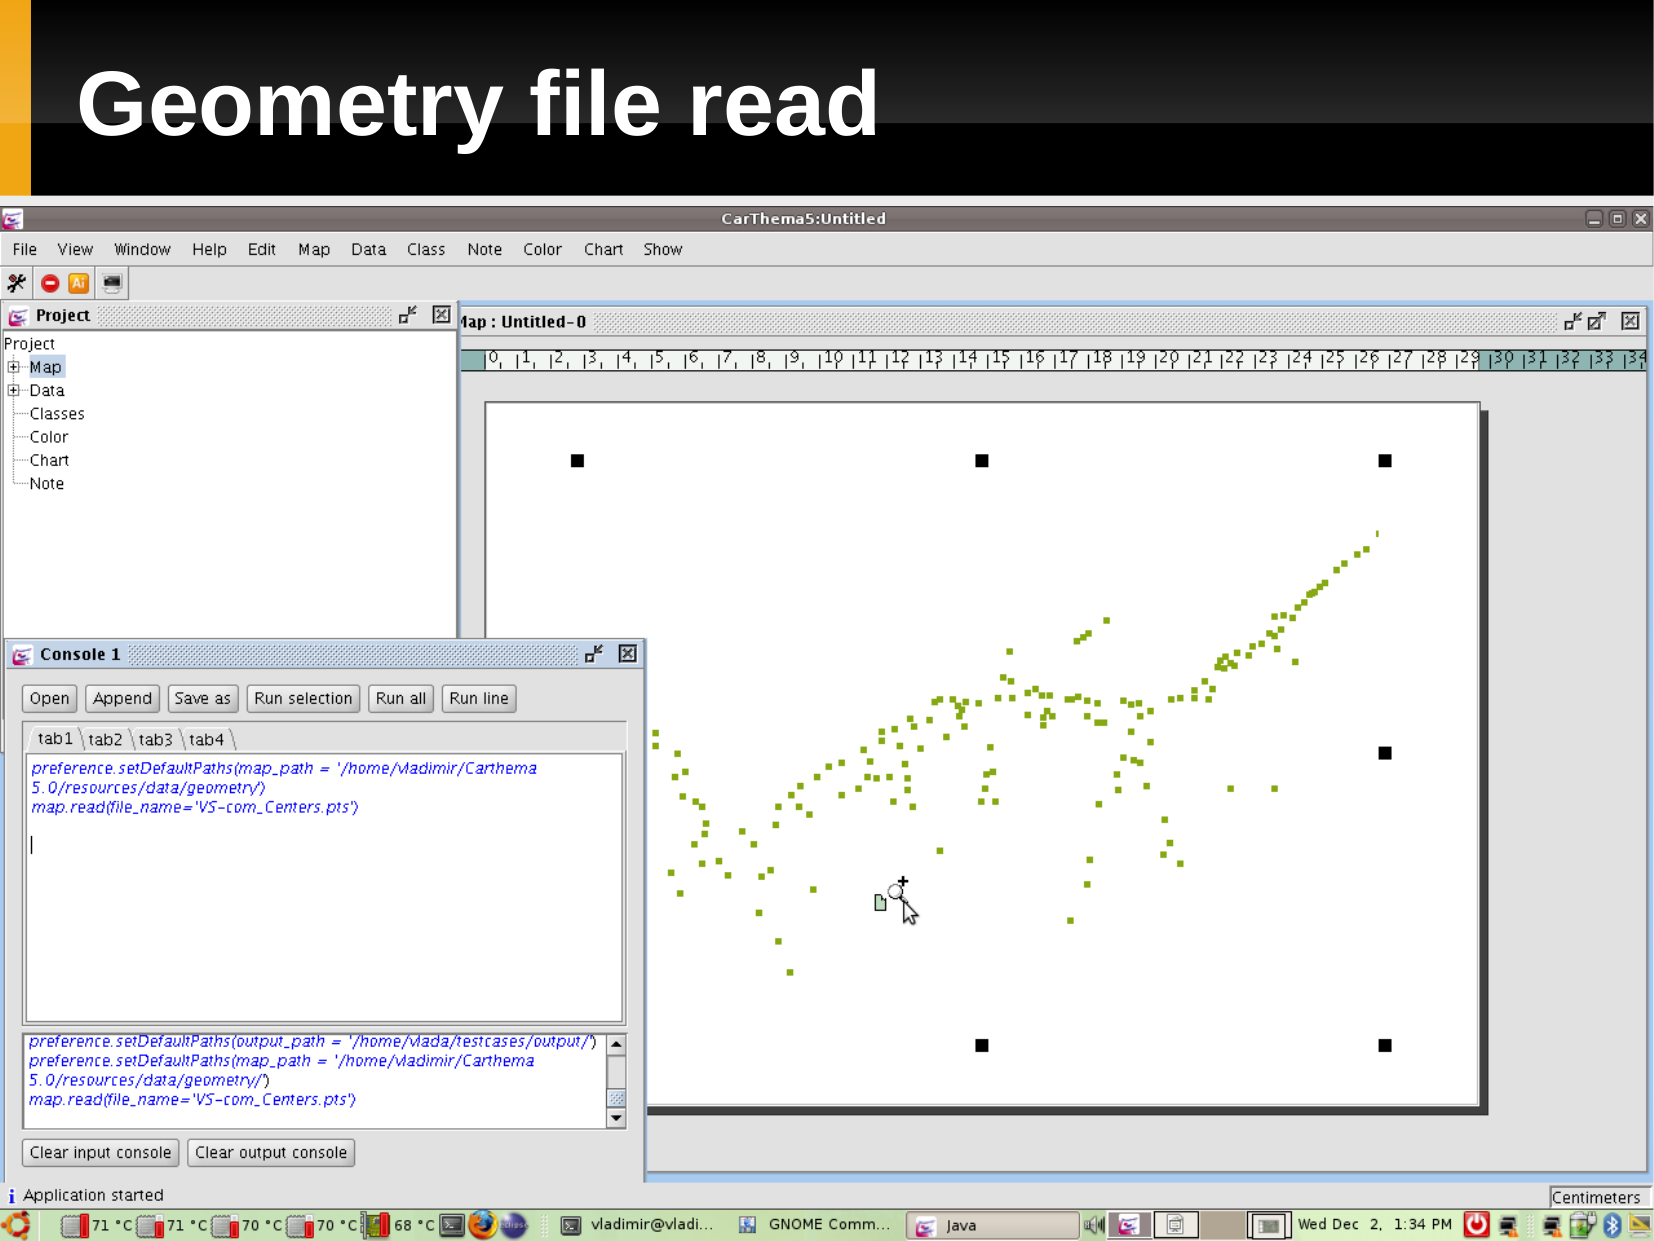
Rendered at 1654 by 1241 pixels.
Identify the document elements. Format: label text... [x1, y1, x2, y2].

picture [0, 0, 1654, 1241]
title Geometry file read [76, 7, 1565, 200]
